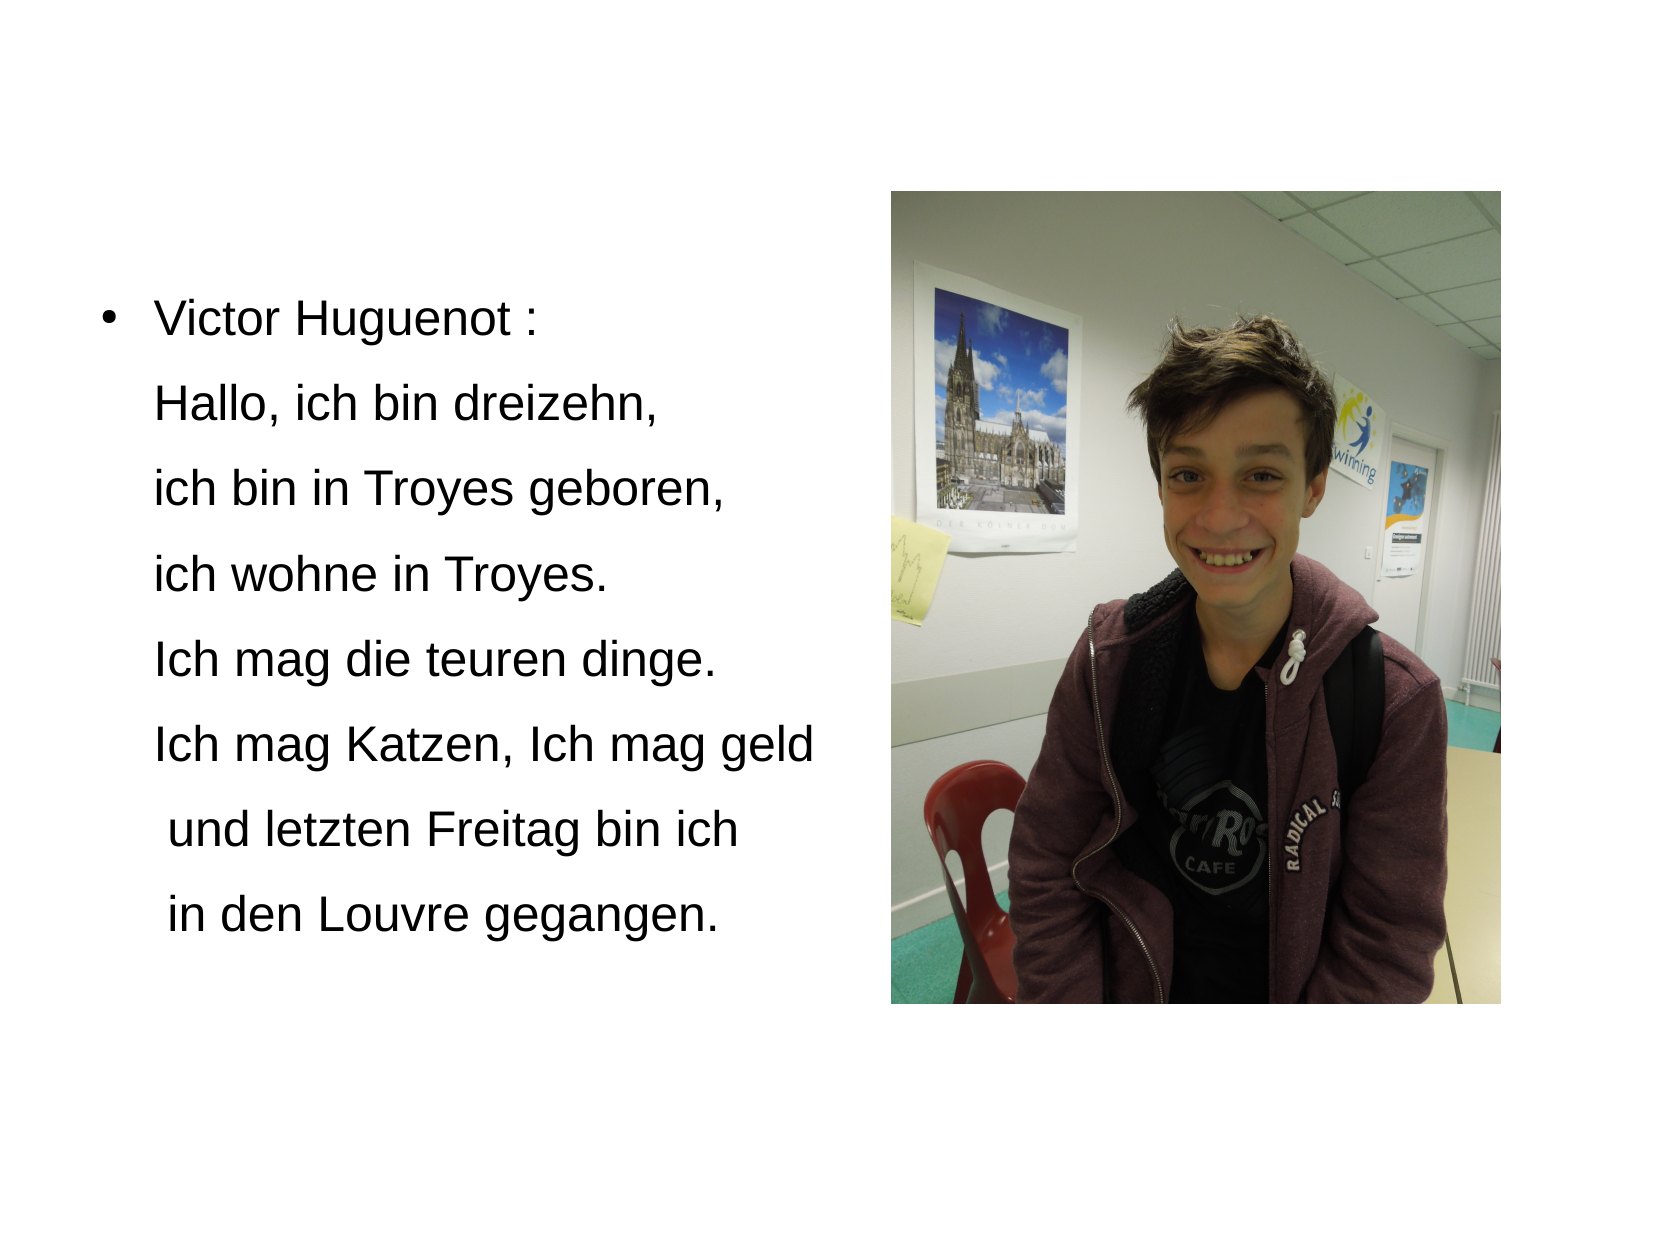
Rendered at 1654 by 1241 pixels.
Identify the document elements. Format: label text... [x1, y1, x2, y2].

list Victor Huguenot : Hallo, ich bin dreizehn, ich bin in Troyes geboren, ich wohne in Troyes. Ich mag die teuren dinge. Ich mag Katzen, Ich mag geld und letzten Freitag bin ich in den Louvre gegangen. [82, 290, 1571, 1109]
picture [891, 191, 1501, 1004]
